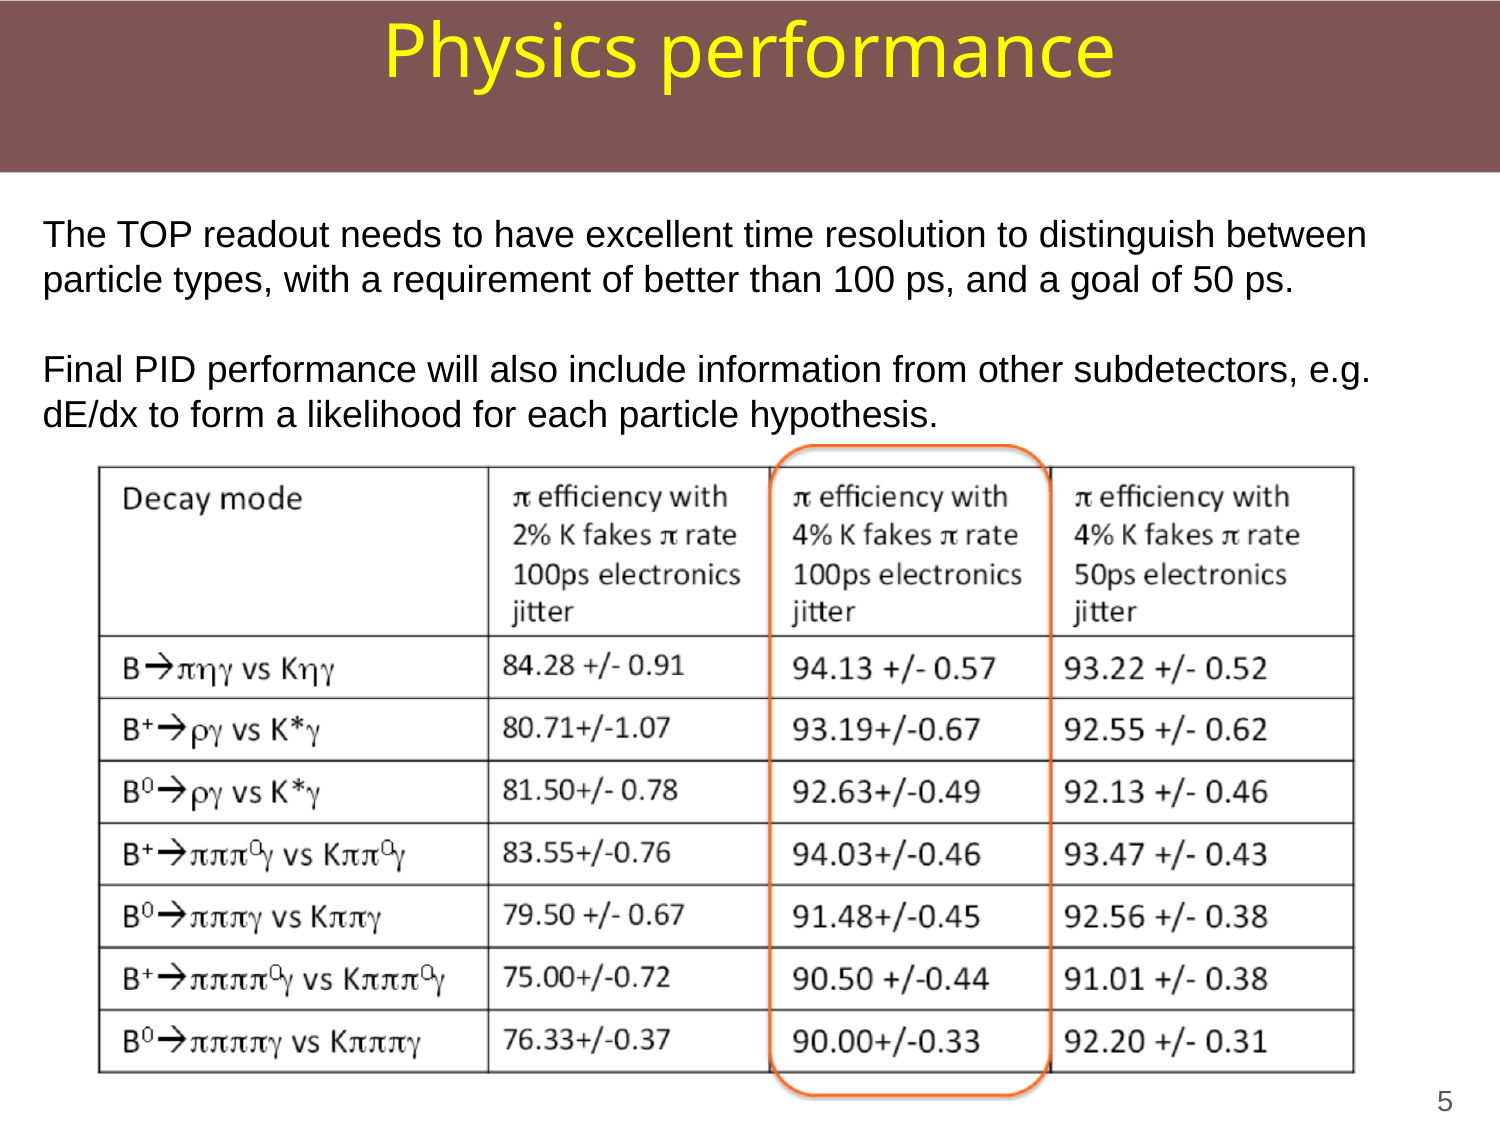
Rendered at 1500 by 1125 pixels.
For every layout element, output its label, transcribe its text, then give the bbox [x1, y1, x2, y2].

title Physics performance [75, 0, 1425, 173]
slide_number <number> [1422, 1074, 1500, 1125]
picture [94, 444, 1364, 1101]
text_box The TOP readout needs to have excellent time resolution to distinguish between particle types, with a requirement of better than 100 ps, and a goal of 50 ps. Final PID performance will also include information from other subdetectors, e.g. dE/dx to form a likelihood for each particle hypothesis. [27, 202, 1445, 420]
